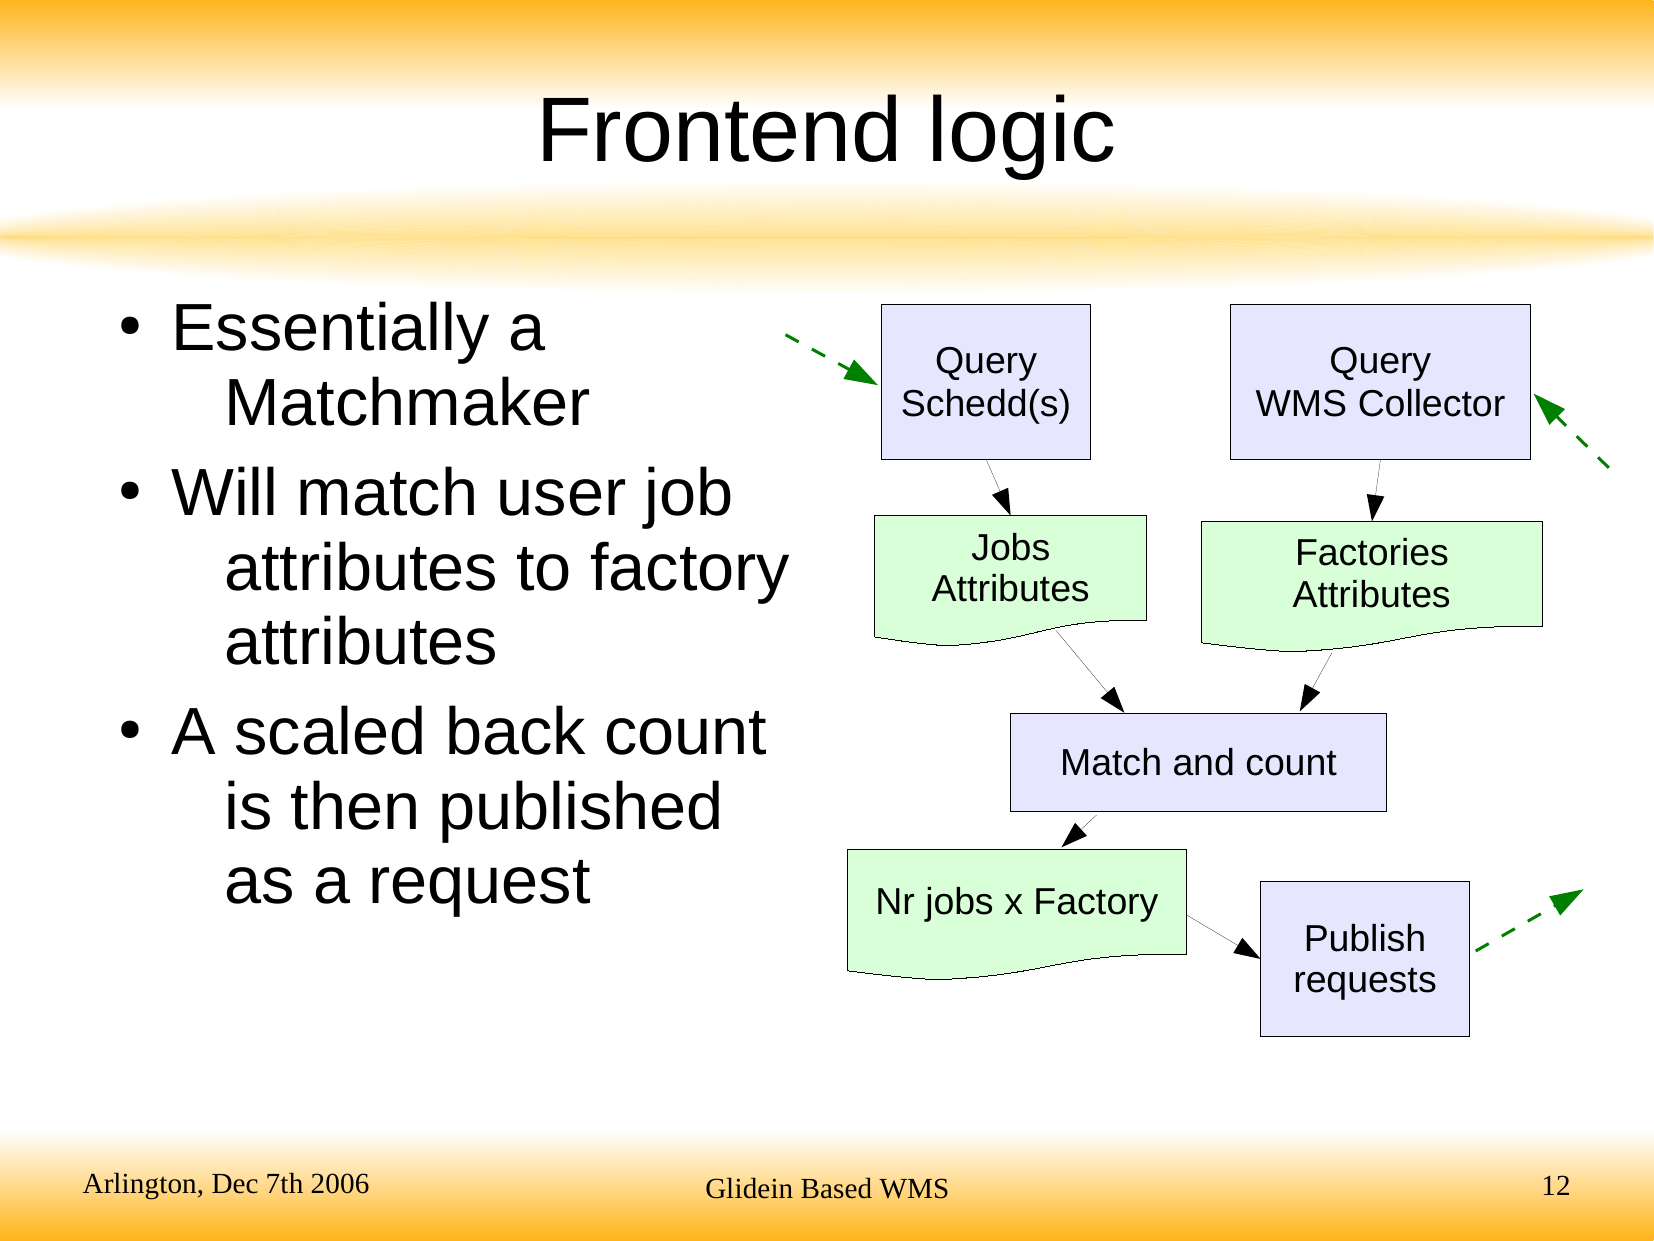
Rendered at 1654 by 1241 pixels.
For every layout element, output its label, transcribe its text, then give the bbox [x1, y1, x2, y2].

text_box Query WMS Collector [1230, 304, 1531, 460]
list Essentially a Matchmaker Will match user job attributes to factory attributes A scaled back count is then published as a request [82, 290, 809, 1115]
text_box Nr jobs x Factory [847, 849, 1187, 980]
title Frontend logic [82, 25, 1571, 233]
text_box Query Schedd(s) [881, 304, 1091, 460]
text_box Publish requests [1260, 881, 1470, 1037]
text_box Jobs Attributes [874, 515, 1147, 646]
text_box VO frontend [18, 235, 1635, 239]
text_box Match and count [1010, 713, 1387, 812]
text_box Factories Attributes [1201, 521, 1543, 652]
